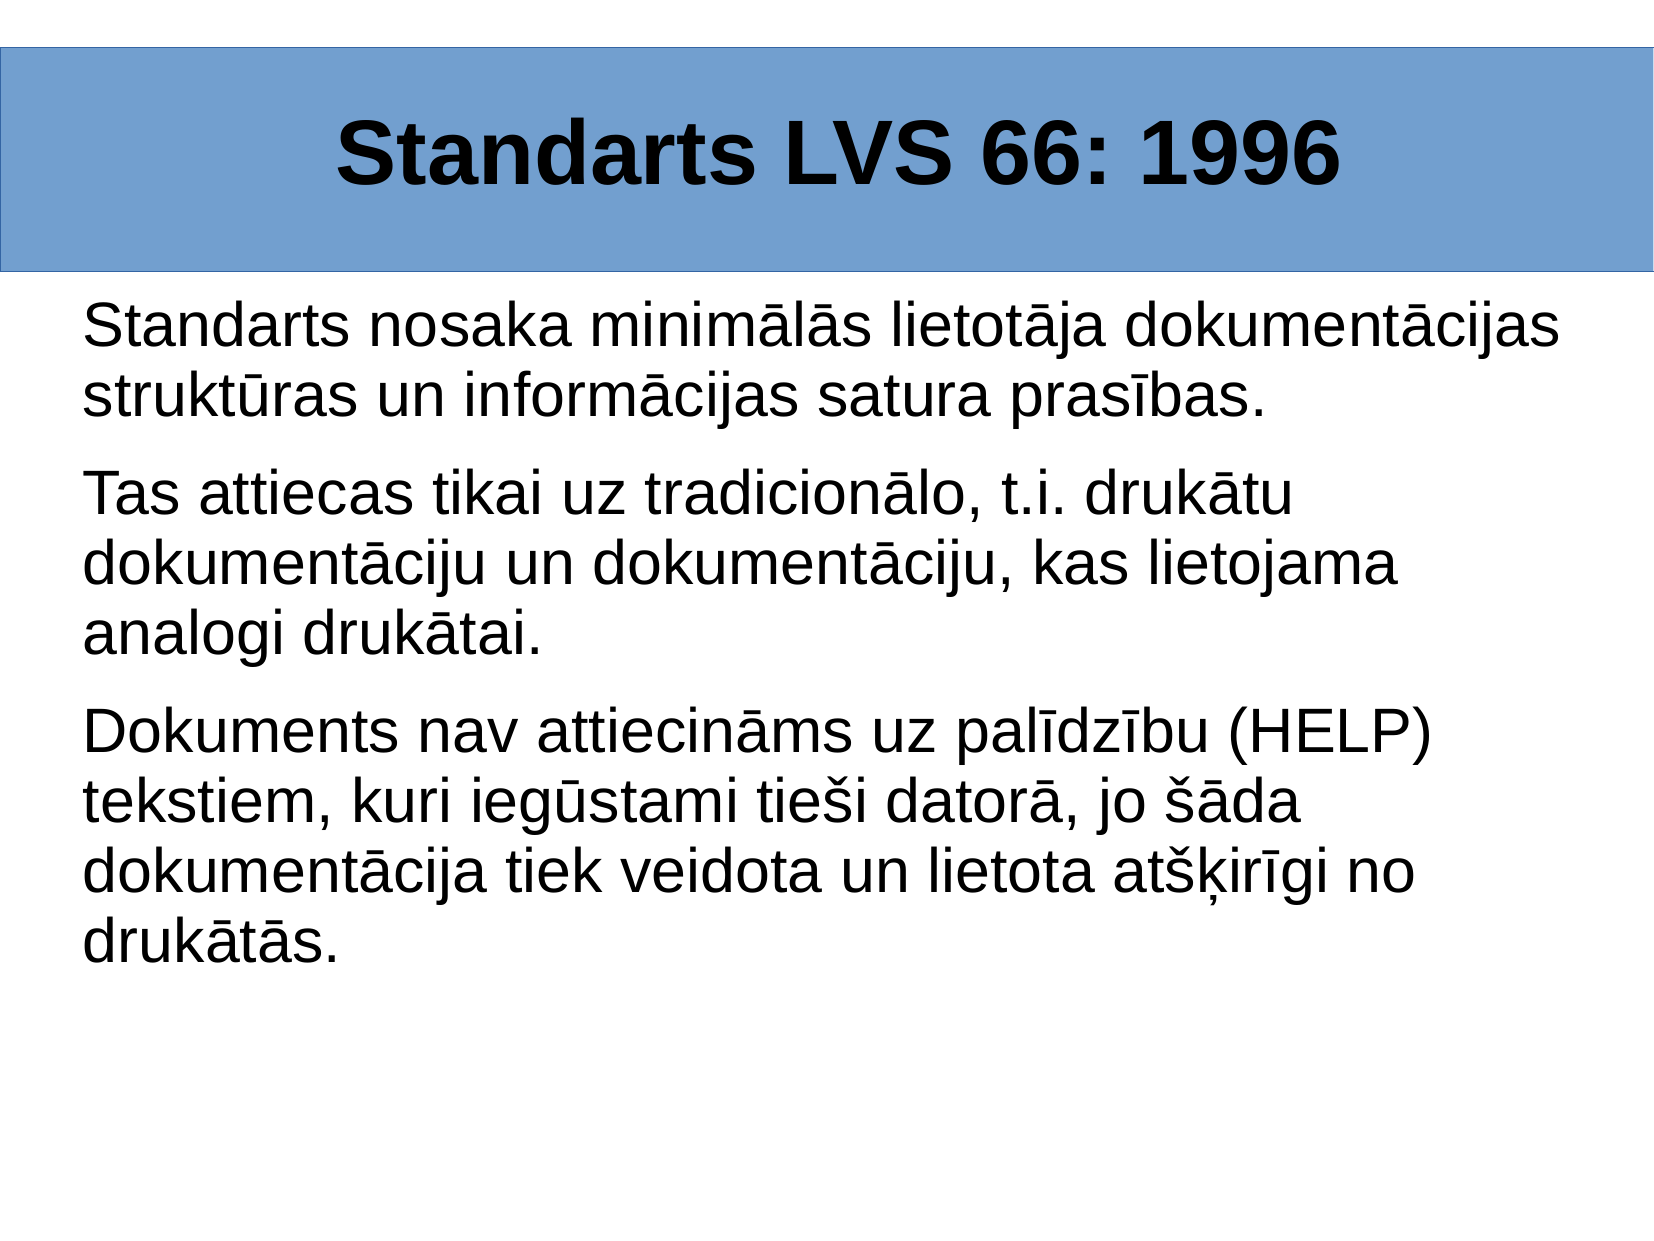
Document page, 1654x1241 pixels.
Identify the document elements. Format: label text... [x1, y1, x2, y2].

title Standarts LVS 66: 1996 [82, 49, 1571, 257]
list Standarts no­sa­ka mi­ni­mālās lie­totāja dokumentācijas struktūras un in­for­­mā­ci­jas satura prasības. Tas attiecas tikai uz tradicionālo, t.i. drukātu dokumentāciju un dokumentāciju, kas lietojama analogi drukātai. Dokuments nav attiecināms uz palīdzību (HELP) tekstiem, kuri iegūstami tieši datorā, jo šāda dokumentācija tiek veidota un lietota atšķirīgi no drukātās. [82, 290, 1571, 1016]
text_box [0, 47, 1654, 272]
